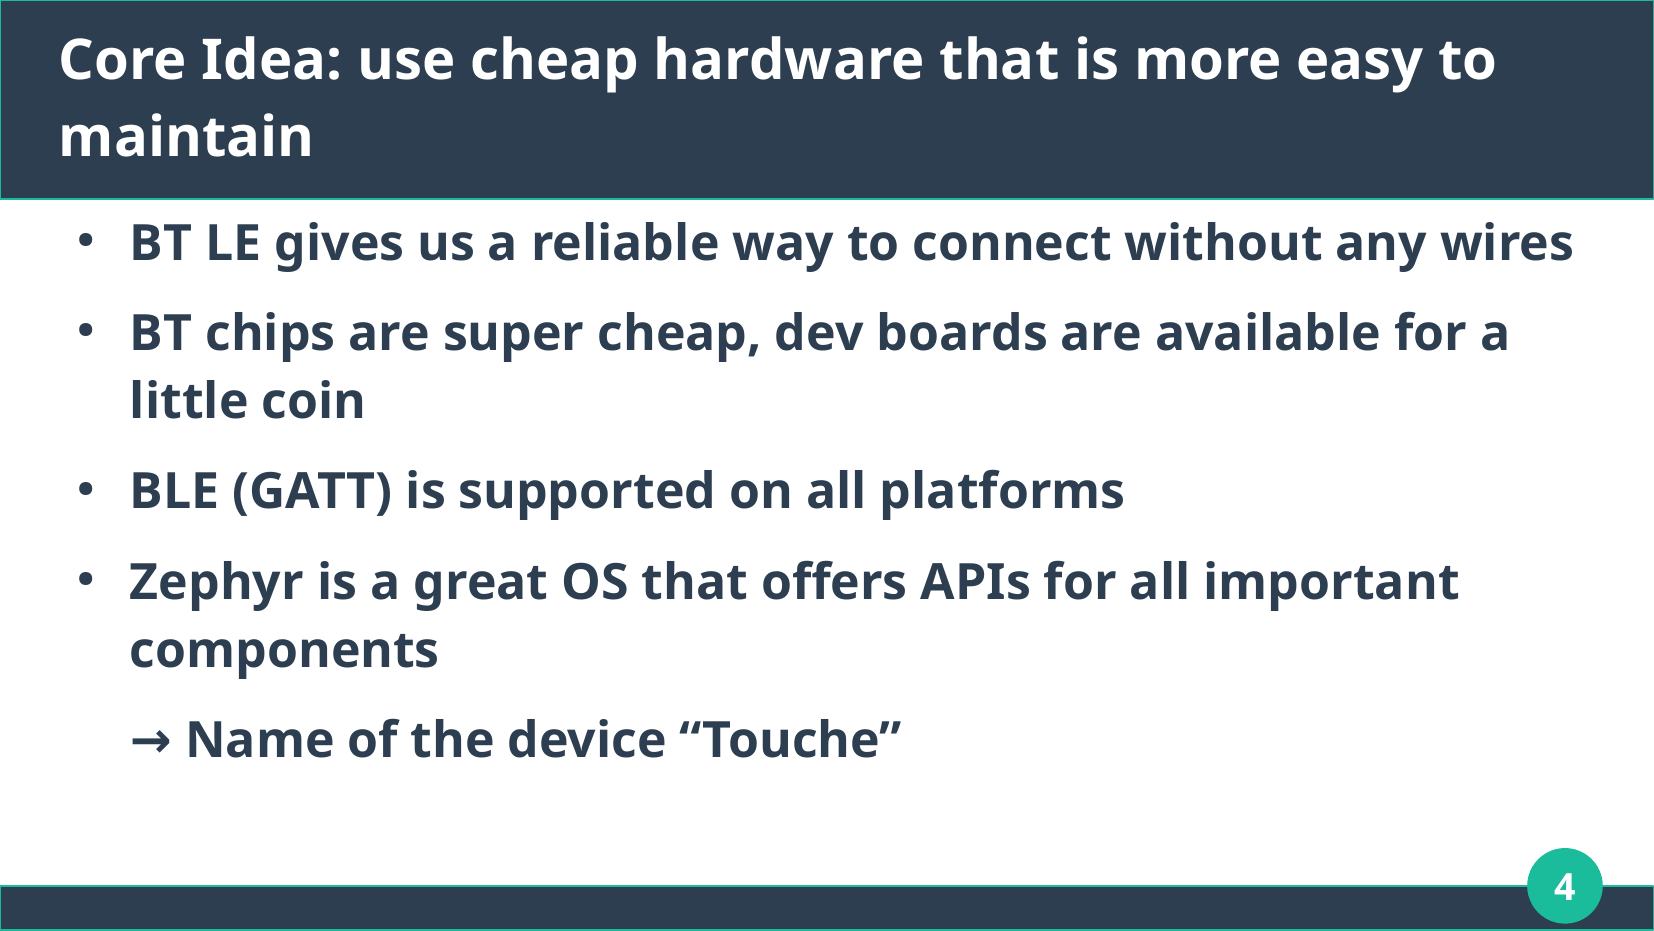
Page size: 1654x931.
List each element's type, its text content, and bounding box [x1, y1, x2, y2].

title Core Idea: use cheap hardware that is more easy to maintain [59, 37, 1595, 156]
list BT LE gives us a reliable way to connect without any wires BT chips are super cheap, dev boards are available for a little coin BLE (GATT) is supported on all platforms Zephyr is a great OS that offers APIs for all important components → Name of the device “Touche” [59, 206, 1595, 827]
